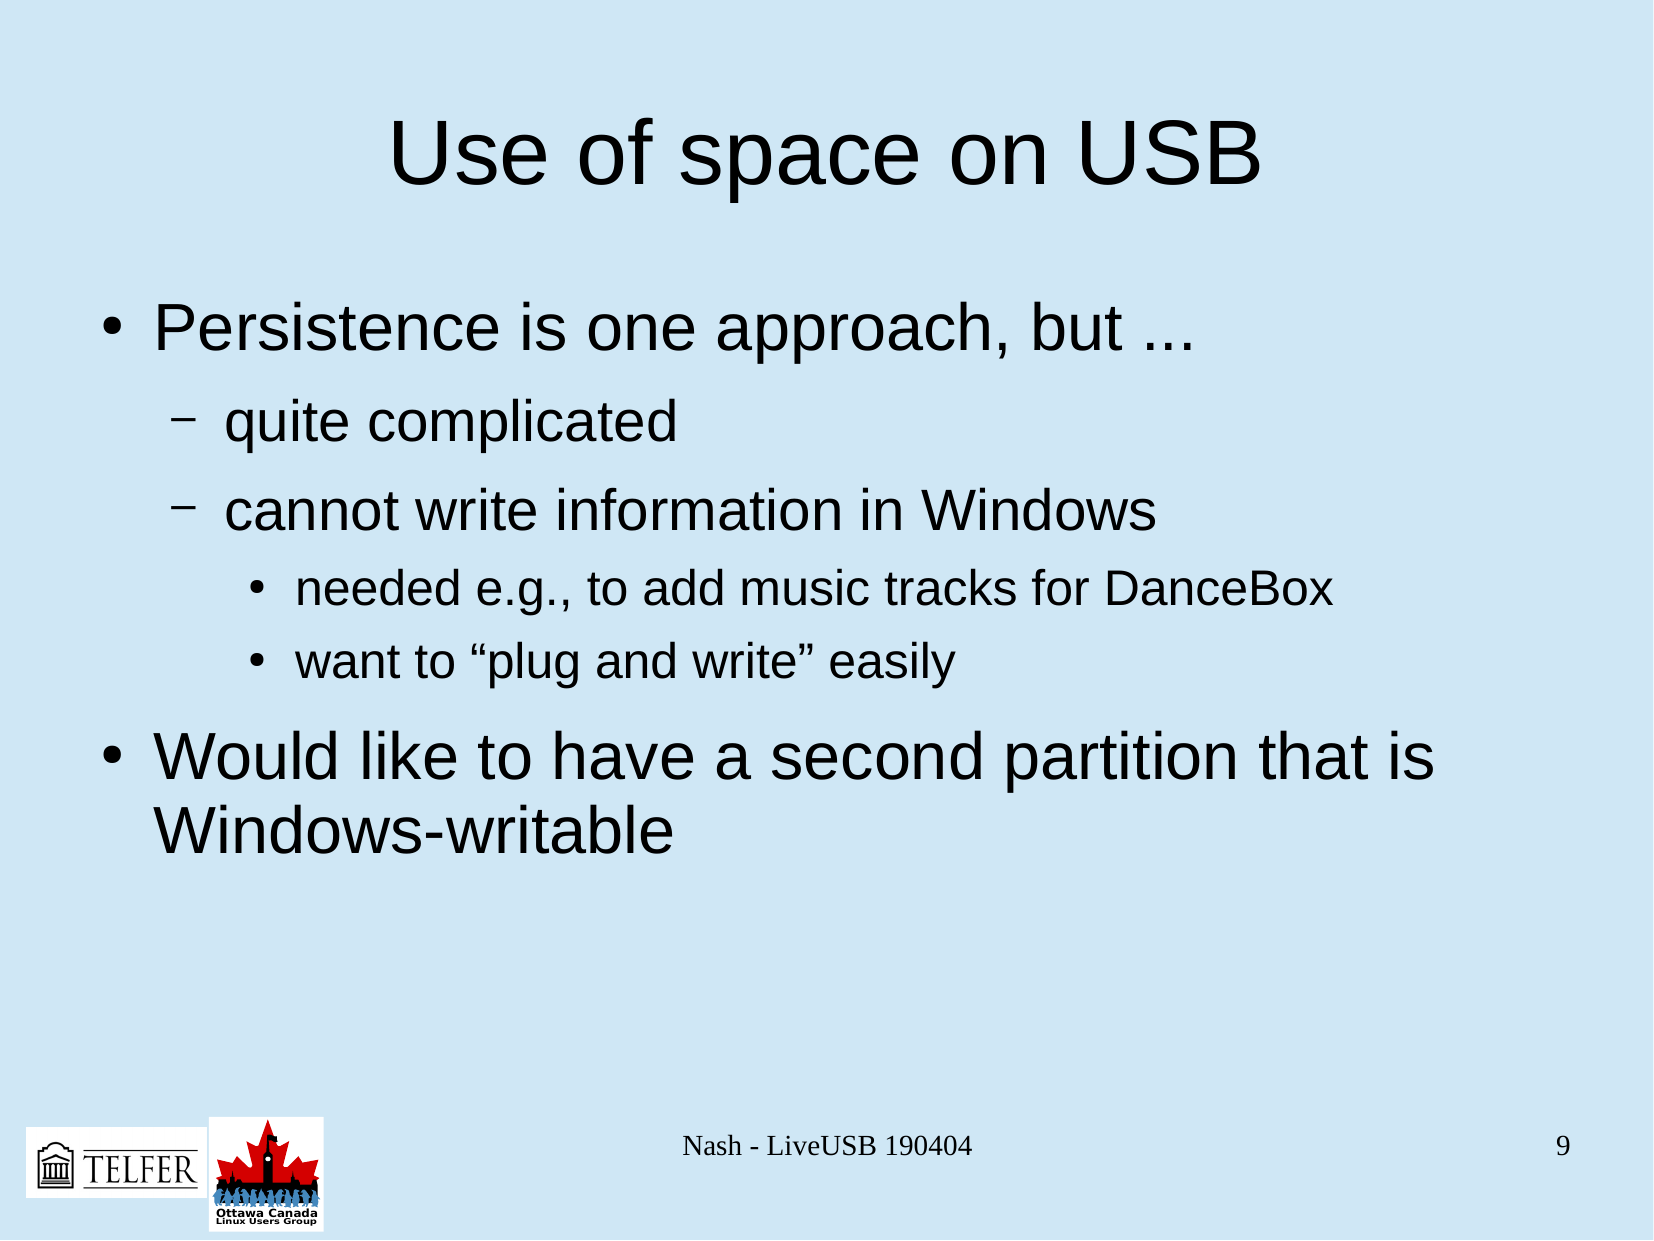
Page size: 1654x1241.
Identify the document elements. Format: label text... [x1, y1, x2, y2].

list Persistence is one approach, but ... quite complicated cannot write information in Windows needed e.g., to add music tracks for DanceBox want to “plug and write” easily Would like to have a second partition that is Windows-writable [82, 290, 1571, 1010]
title Use of space on USB [82, 49, 1571, 257]
picture [26, 1127, 207, 1198]
